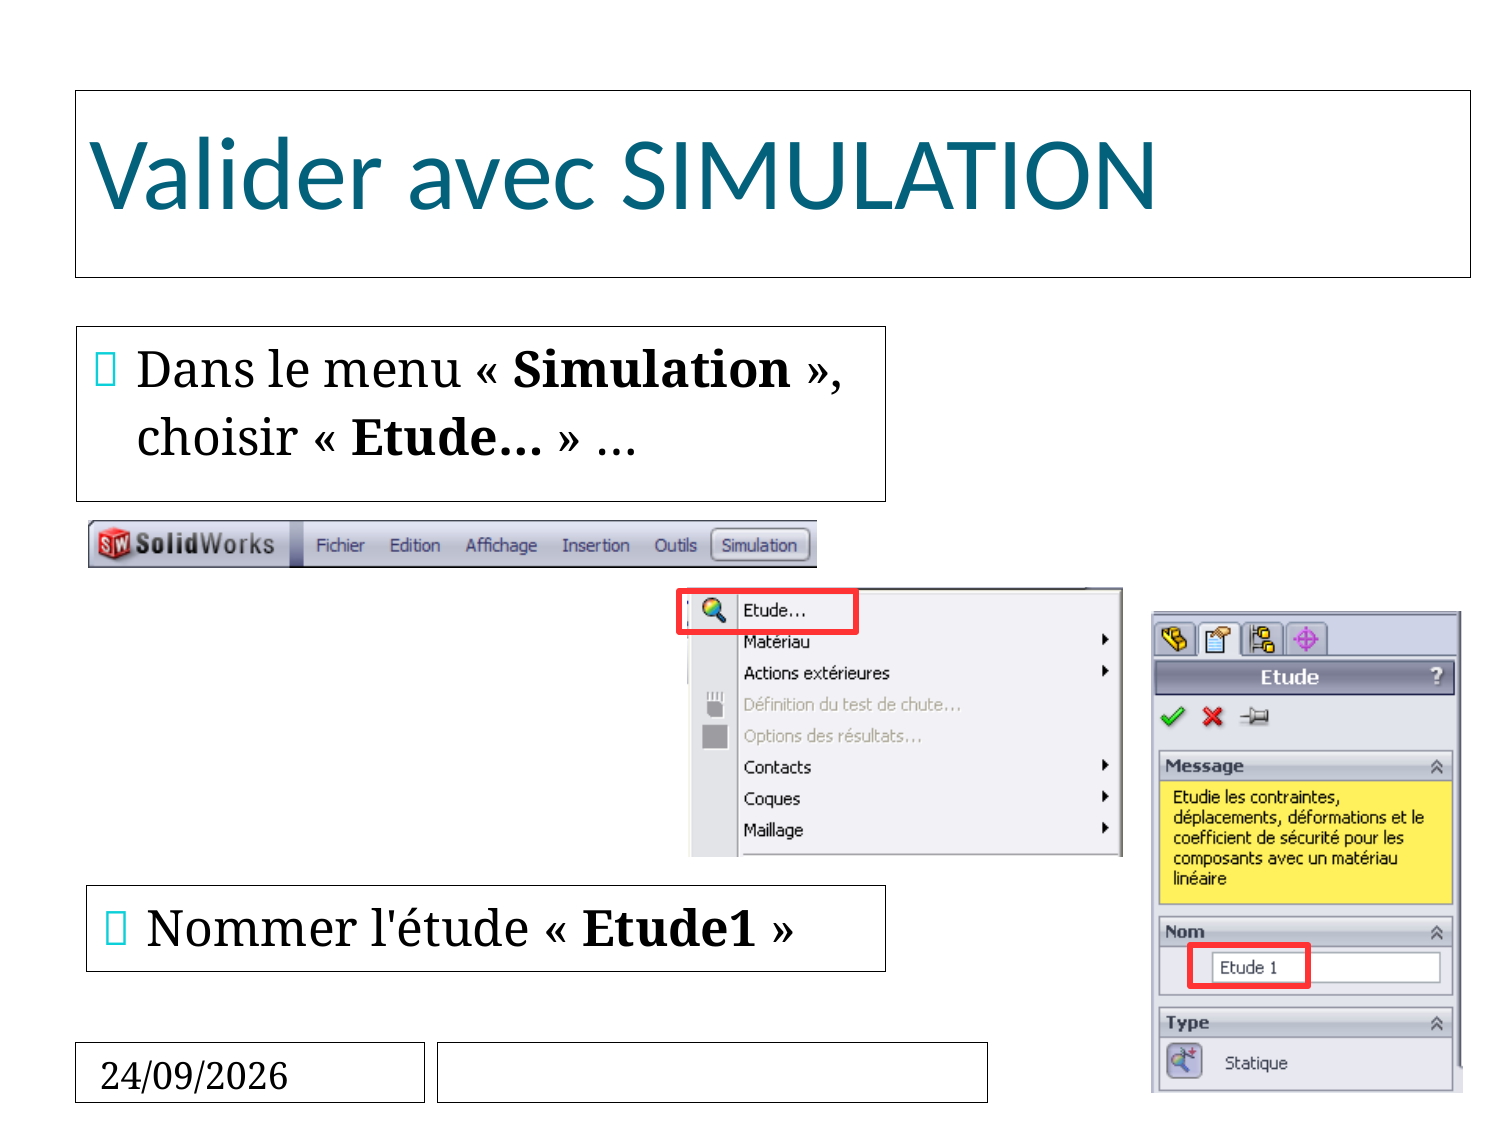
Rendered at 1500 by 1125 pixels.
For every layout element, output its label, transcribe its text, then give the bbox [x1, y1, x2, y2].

picture [687, 594, 853, 629]
title Valider avec SIMULATION [75, 90, 1471, 278]
picture [88, 520, 817, 568]
list Nommer l'étude « Etude1 » [86, 885, 886, 972]
picture [687, 587, 1123, 857]
text_box Dans le menu « Simulation », choisir « Etude… » … [76, 326, 886, 502]
picture [1151, 611, 1463, 1093]
